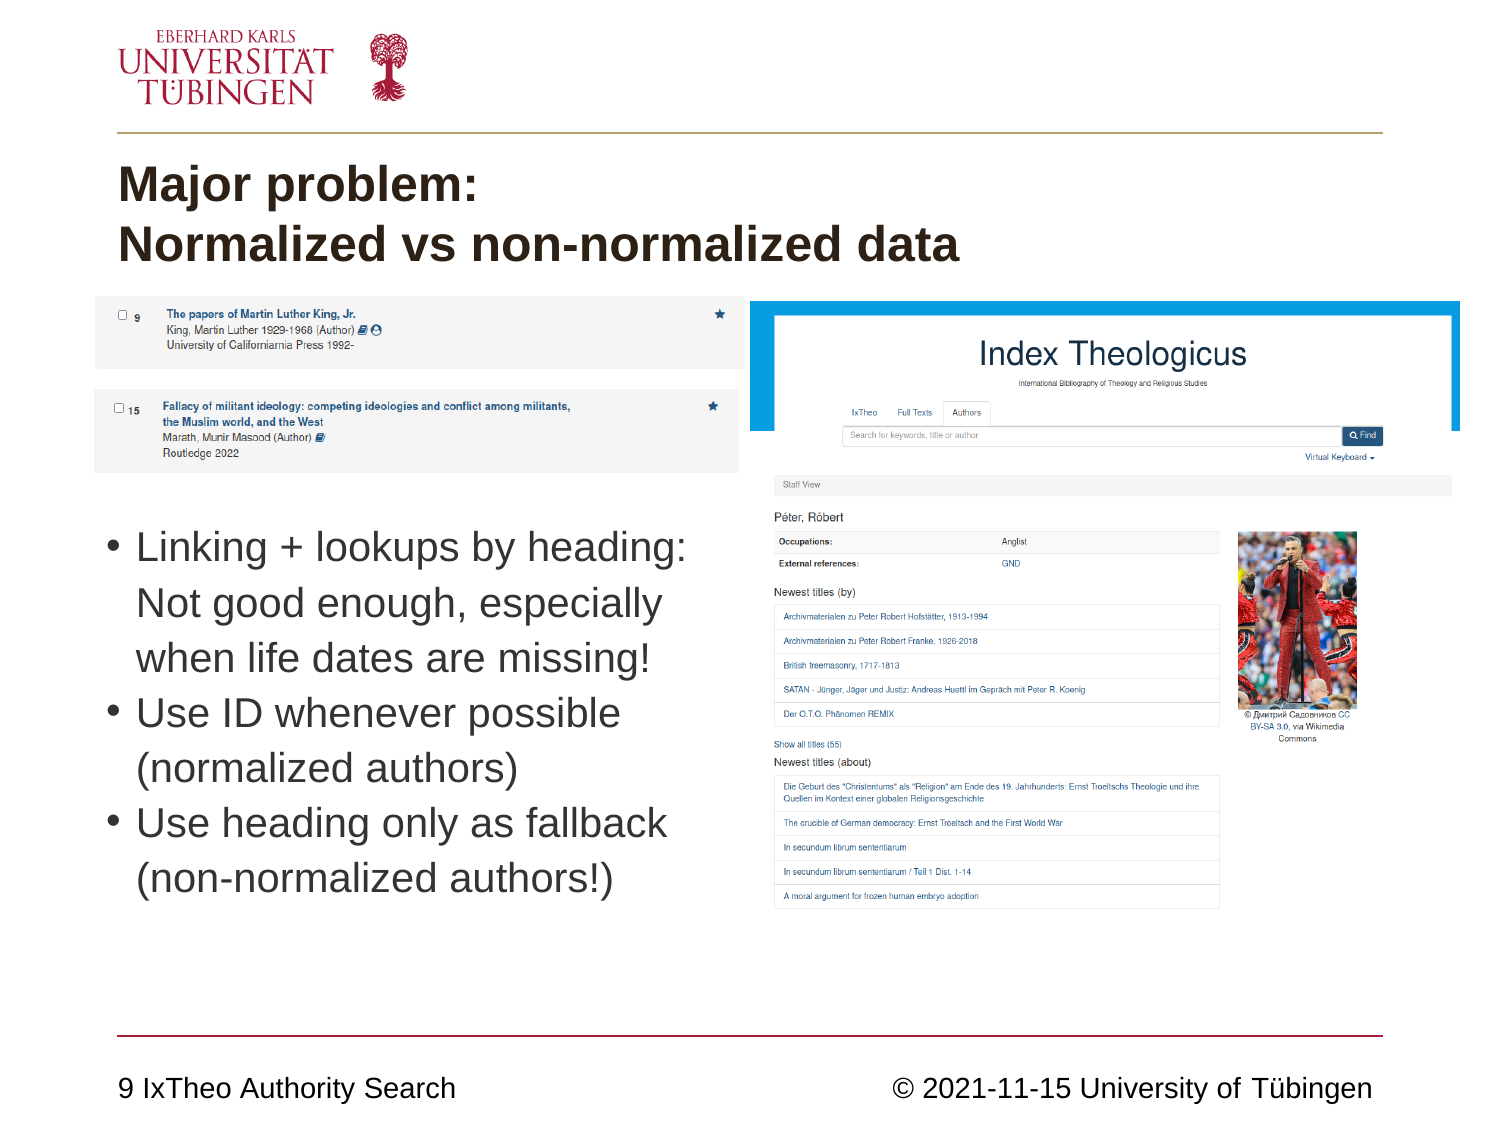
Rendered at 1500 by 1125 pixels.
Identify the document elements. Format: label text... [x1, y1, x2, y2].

list Linking + lookups by heading: Not good enough, especially when life dates are missing! Use ID whenever possible (normalized authors) Use heading only as fallback (non-normalized authors!) [106, 515, 733, 922]
title Major problem: Normalized vs non-normalized data [117, 151, 1382, 272]
picture [117, 29, 408, 105]
picture [750, 316, 1460, 922]
picture [94, 295, 745, 371]
picture [94, 389, 739, 473]
